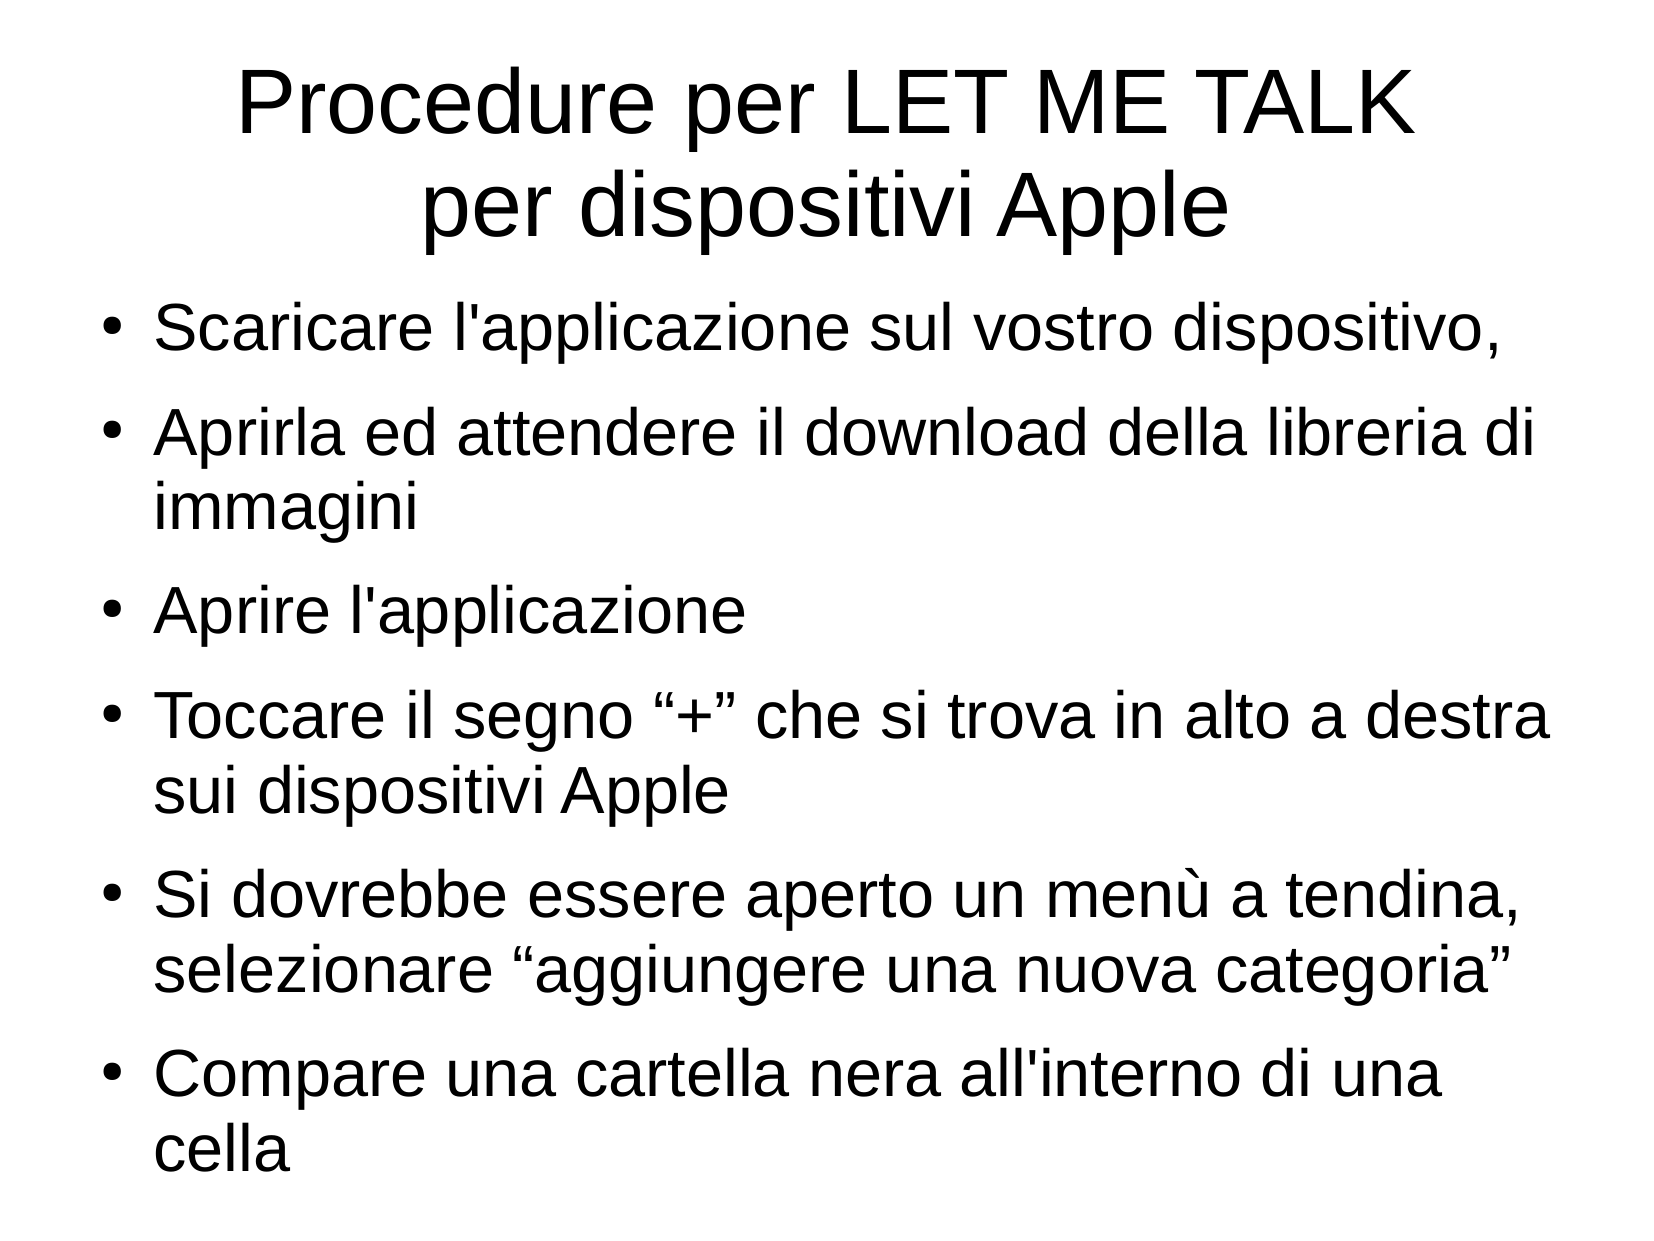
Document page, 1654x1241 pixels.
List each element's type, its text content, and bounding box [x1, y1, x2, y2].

title Procedure per LET ME TALK per dispositivi Apple [82, 50, 1571, 256]
list Scaricare l'applicazione sul vostro dispositivo, Aprirla ed attendere il download della libreria di immagini Aprire l'applicazione Toccare il segno “+” che si trova in alto a destra sui dispositivi Apple Si dovrebbe essere aperto un menù a tendina, selezionare “aggiungere una nuova categoria” Compare una cartella nera all'interno di una cella [82, 290, 1571, 1181]
